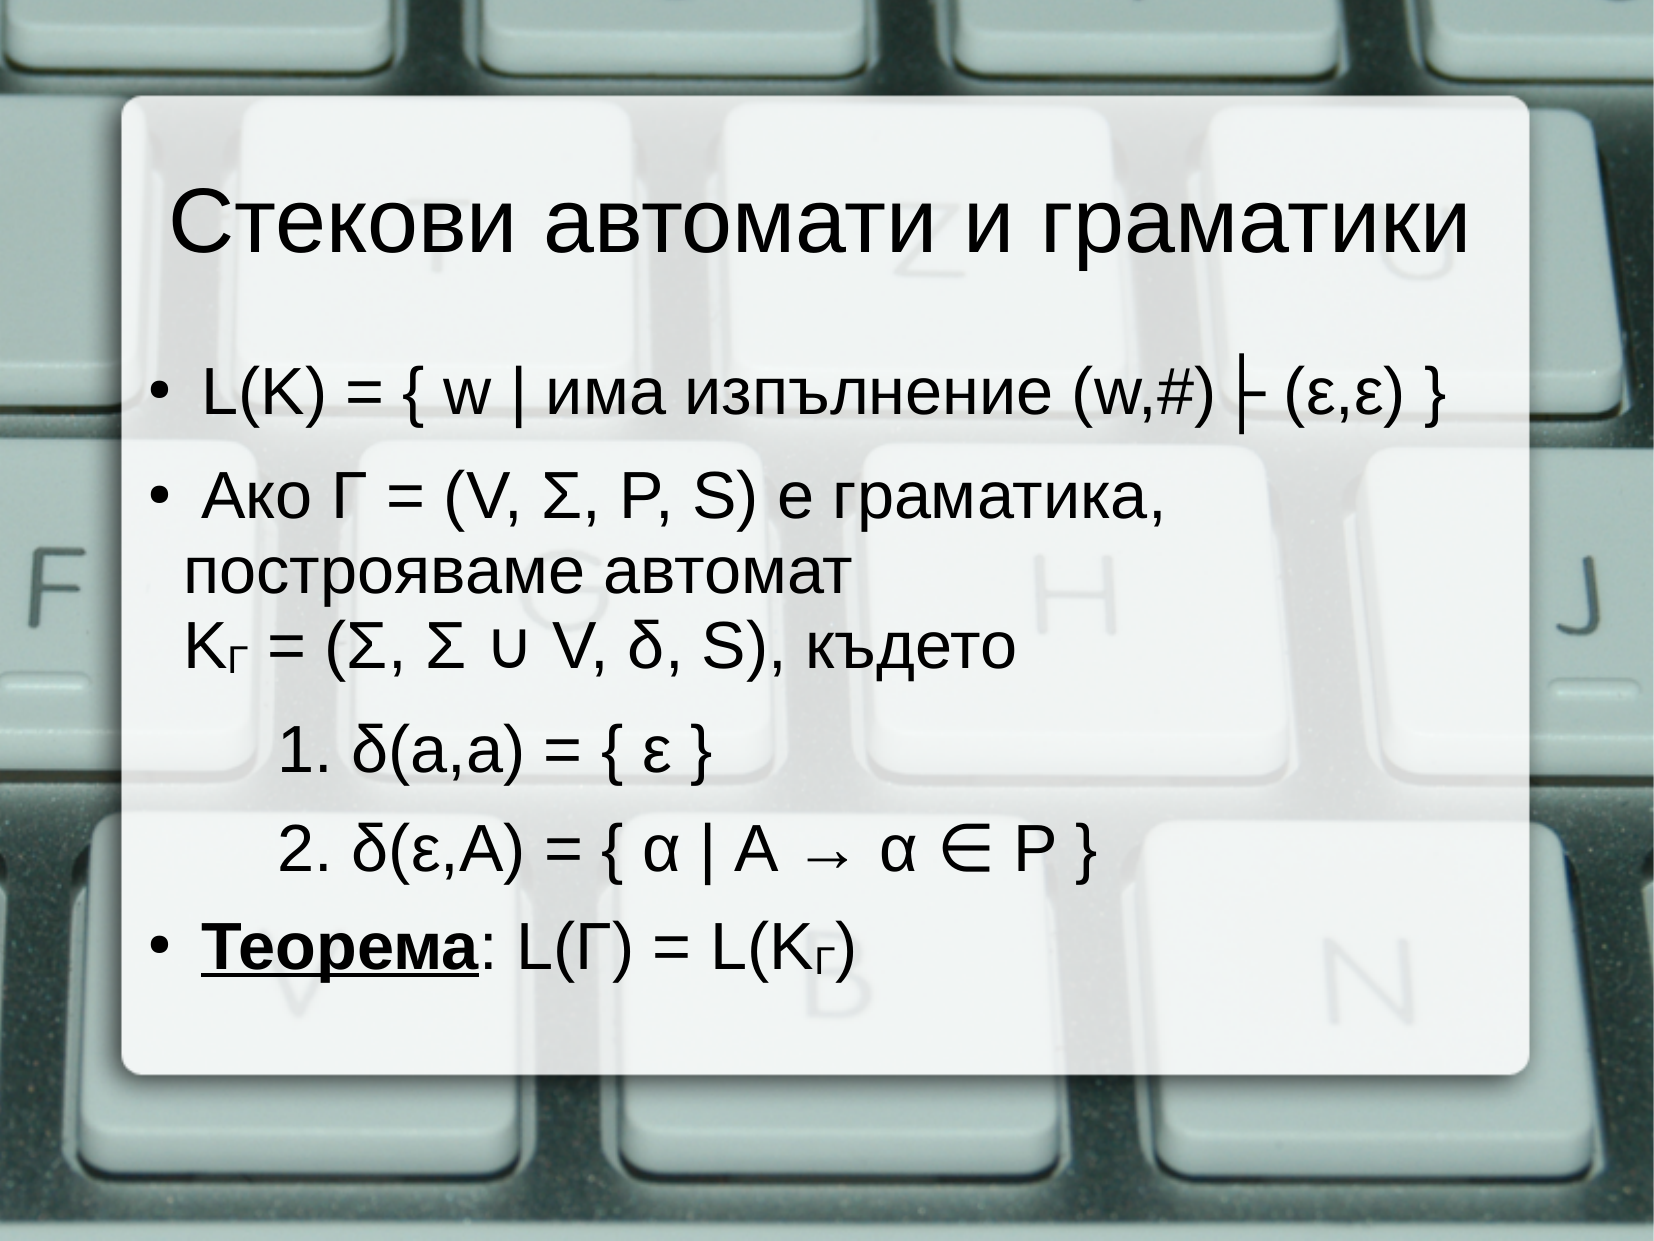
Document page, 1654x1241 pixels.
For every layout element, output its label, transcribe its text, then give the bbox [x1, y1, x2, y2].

list L(K) = { w | има изпълнение (w,#)├ (ε,ε) } Ако Γ = (V, Σ, P, S) е граматика, построяваме автомат KΓ = (Σ, Σ ∪ V, δ, S), където δ(a,a) = { ε } δ(ε,A) = { α | A → α ∈ P } Теорема: L(Γ) = L(KΓ) [147, 354, 1506, 1074]
title Стекови автомати и граматики [135, 117, 1506, 325]
picture [0, 0, 1654, 1241]
